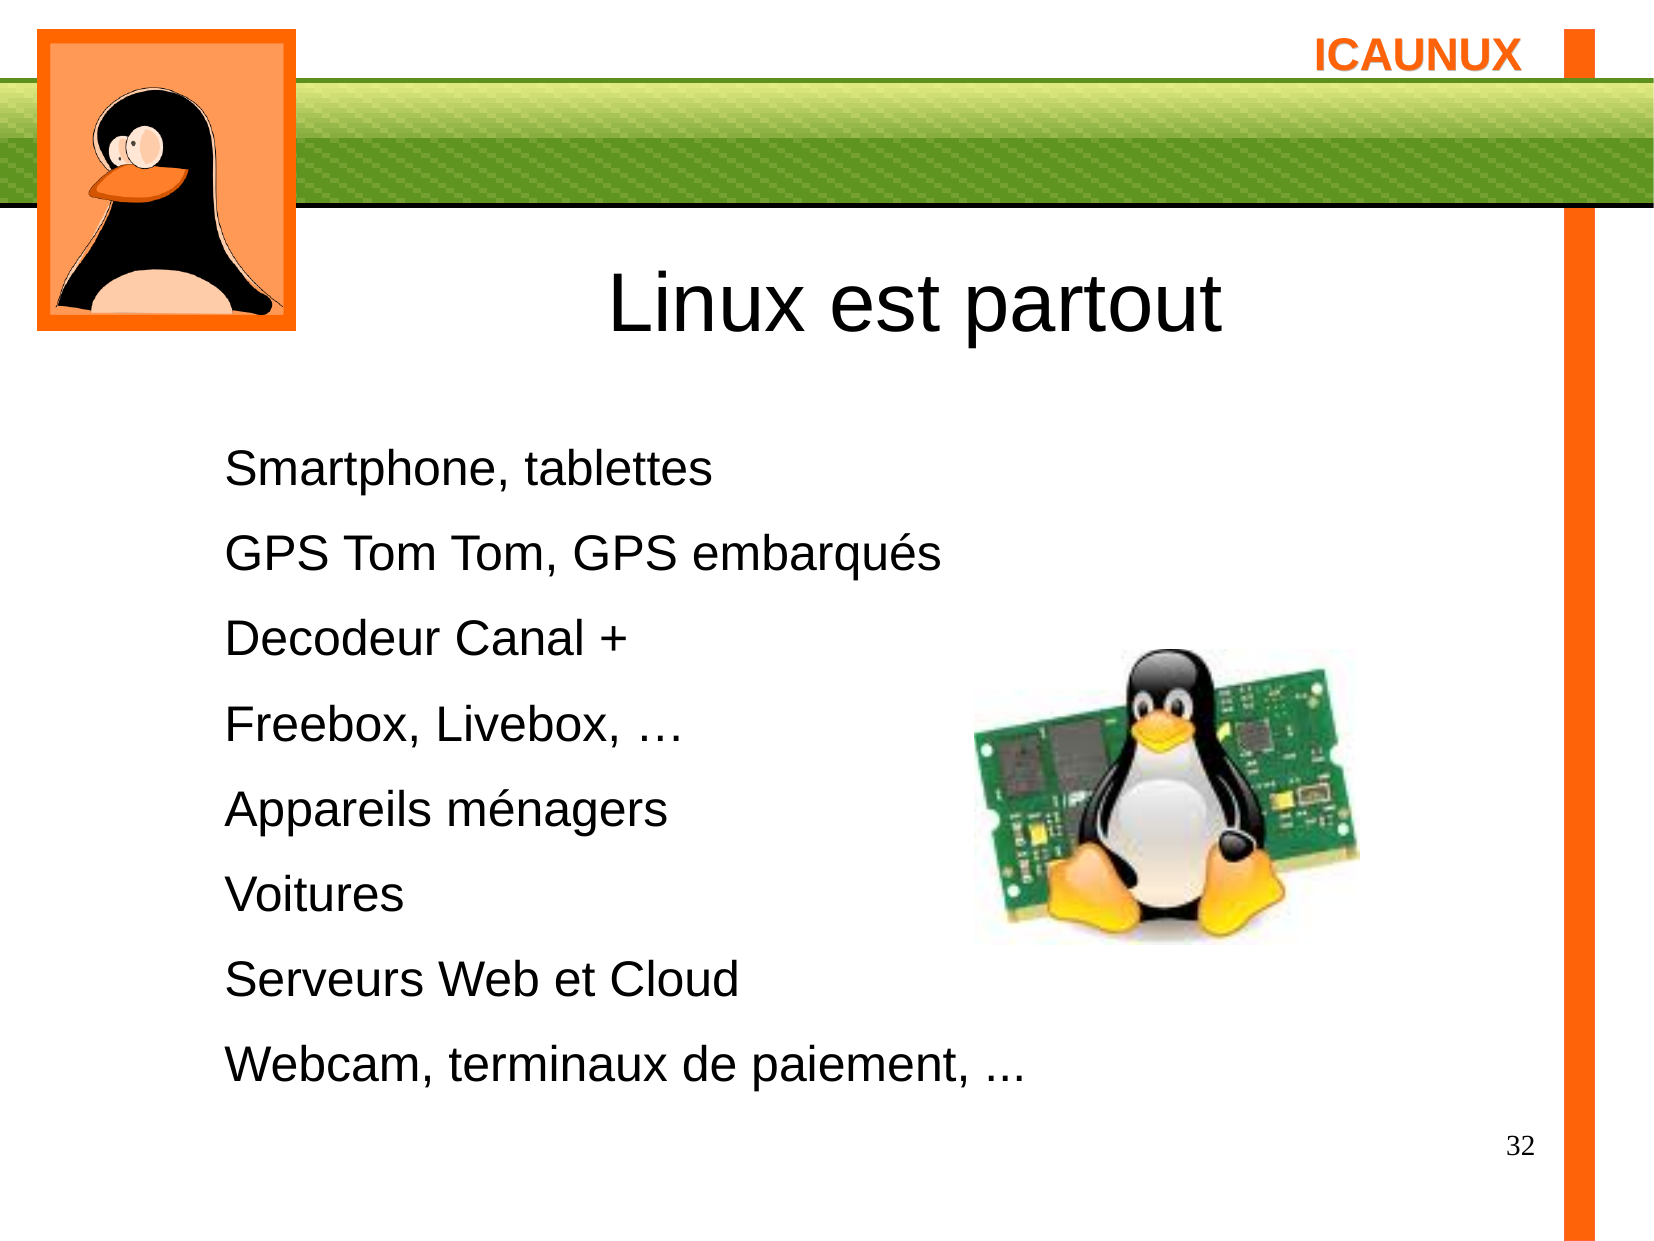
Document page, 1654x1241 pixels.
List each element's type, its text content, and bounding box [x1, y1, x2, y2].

picture [0, 29, 1654, 331]
title Linux est partout [324, 236, 1506, 370]
list Smartphone, tablettes GPS Tom Tom, GPS embarqués Decodeur Canal + Freebox, Livebox, … Appareils ménagers Voitures Serveurs Web et Cloud Webcam, terminaux de paiement, ... [224, 440, 1123, 1149]
picture [974, 649, 1360, 945]
